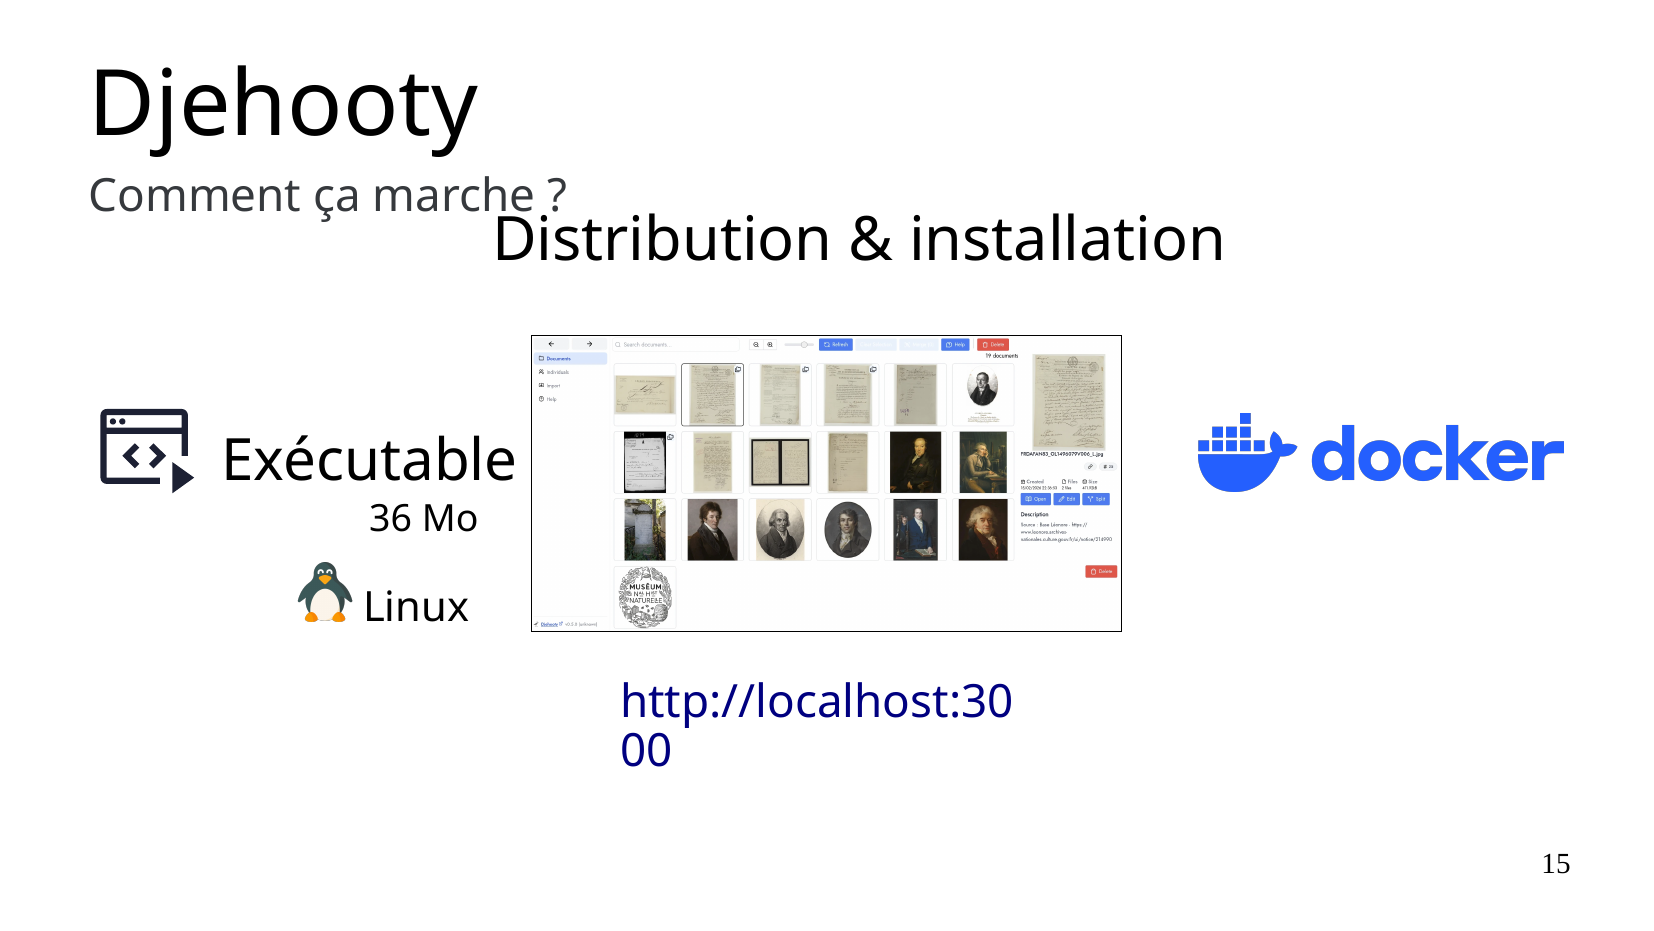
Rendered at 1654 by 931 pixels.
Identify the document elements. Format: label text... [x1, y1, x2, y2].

text_box 36 Mo [354, 484, 532, 544]
picture [93, 395, 195, 498]
picture [295, 562, 355, 622]
text_box Exécutable [206, 411, 680, 485]
text_box http://localhost:3000 [605, 661, 1049, 751]
title Djehooty Comment ça marche ? [88, 37, 1577, 193]
picture [1198, 413, 1564, 492]
picture [531, 335, 1122, 632]
list Distribution & installation [420, 194, 1233, 284]
text_box Linux [348, 568, 526, 628]
